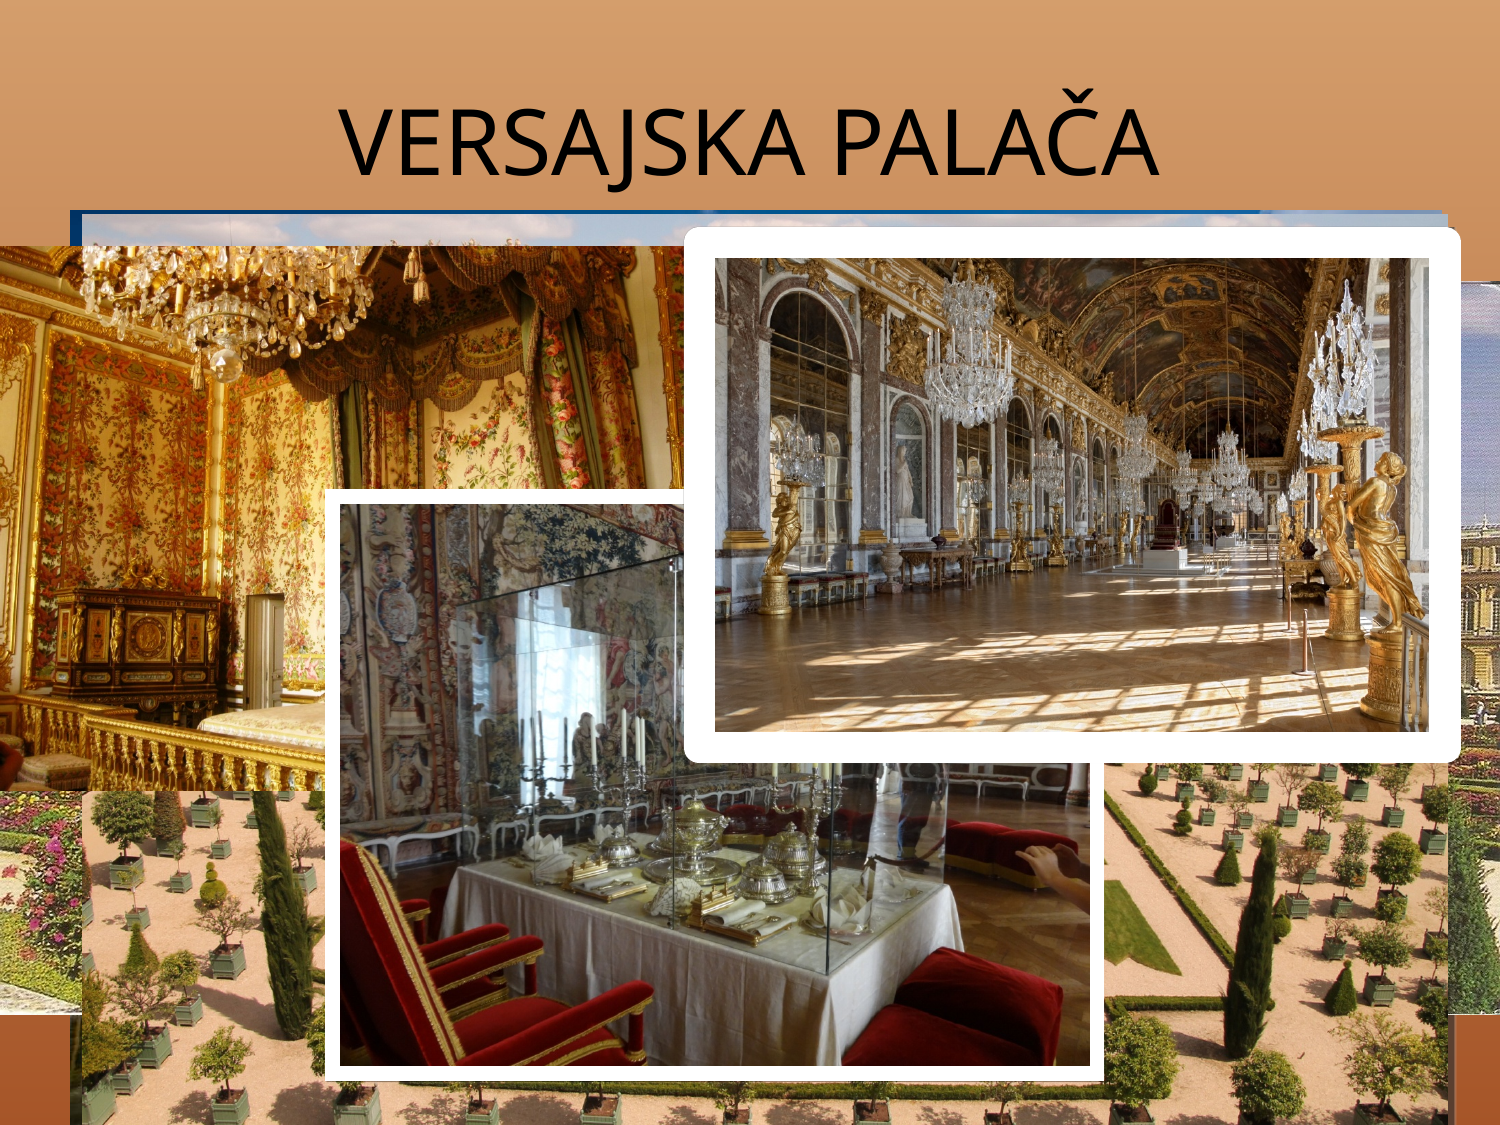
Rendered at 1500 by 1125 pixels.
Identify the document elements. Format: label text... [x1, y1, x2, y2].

picture [0, 210, 1500, 1125]
picture [339, 503, 1090, 1067]
picture [714, 257, 1430, 733]
title VERSAJSKA PALAČA [75, 45, 1425, 210]
